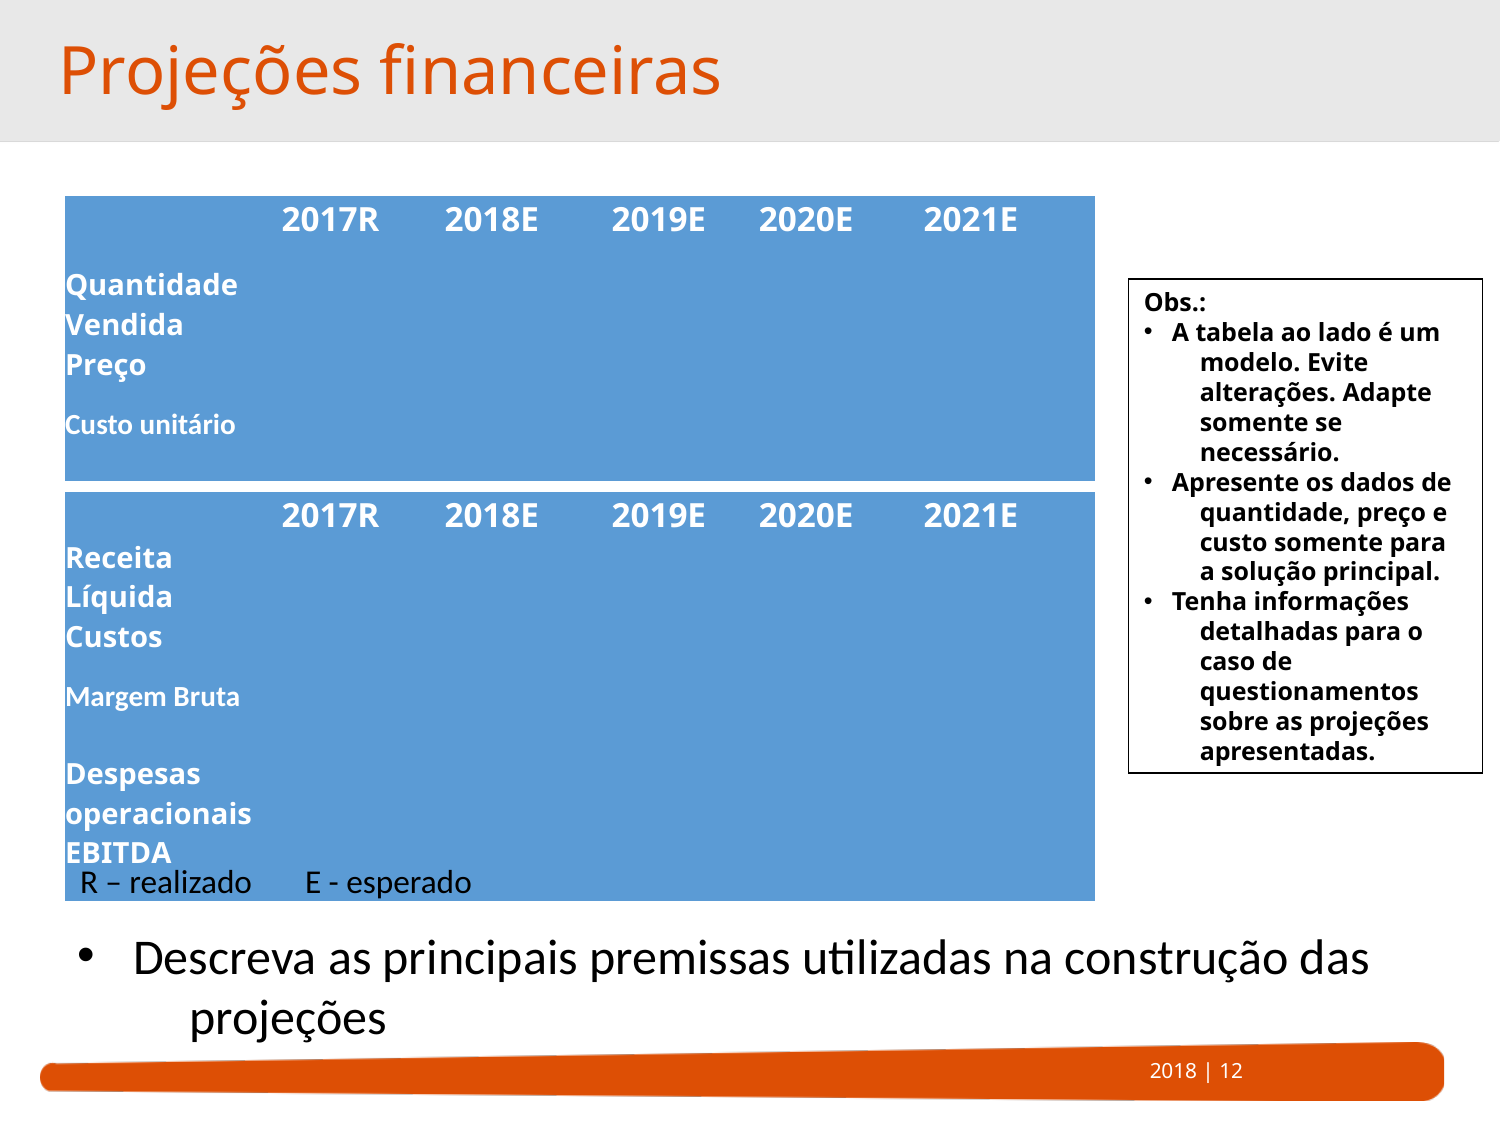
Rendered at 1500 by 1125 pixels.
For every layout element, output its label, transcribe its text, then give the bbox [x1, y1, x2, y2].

table_cell [282, 265, 445, 344]
table_cell [282, 537, 445, 616]
table_cell [759, 537, 924, 616]
text_box Obs.: A tabela ao lado é um modelo. Evite alterações. Adapte somente se necessário. Apresente os dados de quantidade, preço e custo somente para a solução principal. Tenha informações detalhadas para o caso de questionamentos sobre as projeções apresentadas. [1128, 278, 1483, 719]
table_cell [445, 413, 612, 481]
table_cell [759, 616, 924, 685]
table_header 2020E [759, 196, 924, 265]
table_cell [759, 265, 924, 344]
table_cell [445, 616, 612, 685]
table_header 2018E [445, 211, 456, 227]
table_cell [924, 265, 1095, 344]
table_header 2021E [924, 507, 935, 523]
table_header 2019E [612, 507, 623, 523]
table_cell [612, 616, 759, 685]
table_header 2020E [759, 507, 770, 523]
table_cell [282, 413, 445, 481]
table_header 2017R [282, 507, 293, 523]
table_cell [612, 413, 759, 481]
table_cell [445, 753, 612, 833]
table_header 2018E [445, 492, 612, 537]
table_cell [445, 265, 612, 344]
table_header 2018E [445, 196, 612, 265]
table_cell [924, 685, 1095, 753]
table_cell [759, 344, 924, 413]
table_header 2019E [612, 196, 759, 265]
table_cell [612, 344, 759, 413]
table_cell [612, 685, 759, 753]
table_cell [282, 344, 445, 413]
table_cell [759, 685, 924, 753]
table_cell EBITDA [65, 833, 282, 857]
table_cell Preço [65, 344, 282, 413]
table_cell [445, 537, 612, 616]
table_cell [924, 537, 1095, 616]
table_cell [282, 753, 445, 833]
table_cell Despesas operacionais [65, 753, 282, 833]
table_cell [759, 413, 924, 481]
table_cell [759, 753, 924, 833]
table_cell Custo unitário [65, 413, 282, 481]
text_box Projeções financeiras [58, 2, 1440, 148]
table_cell [924, 616, 1095, 685]
table_cell [445, 344, 612, 413]
table_cell [612, 537, 759, 616]
table_header 2017R [282, 492, 445, 537]
table_cell Receita Líquida [65, 537, 282, 616]
table_header 2017R [282, 211, 293, 227]
table_cell [924, 413, 1095, 481]
table_cell [612, 265, 759, 344]
table_cell [612, 753, 759, 833]
table_cell [445, 833, 612, 857]
table_header 2020E [759, 211, 770, 227]
table_header 2020E [759, 492, 924, 537]
table_header 2017R [282, 196, 445, 265]
table_cell [612, 833, 759, 857]
table_cell [924, 833, 1095, 857]
table_header 2021E [924, 492, 1095, 537]
table_cell [282, 616, 445, 685]
table_cell [924, 753, 1095, 833]
table_cell [924, 344, 1095, 413]
table_header 2021E [924, 211, 935, 227]
table_cell [759, 833, 924, 857]
table_header 2018E [445, 507, 456, 523]
table_header [65, 492, 282, 537]
text_box Descreva as principais premissas utilizadas na construção das projeções [62, 916, 1413, 1071]
table_header 2021E [924, 196, 1095, 265]
table_header 2019E [612, 492, 759, 537]
table_header 2019E [612, 211, 623, 227]
table_cell [445, 685, 612, 753]
table_cell [282, 833, 445, 857]
table_cell Quantidade Vendida [65, 265, 282, 344]
table_cell [282, 685, 445, 753]
table_header [65, 196, 282, 265]
table_cell Margem Bruta [65, 685, 282, 753]
text_box R – realizado E - esperado [64, 857, 1415, 911]
table_cell Custos [65, 616, 282, 685]
